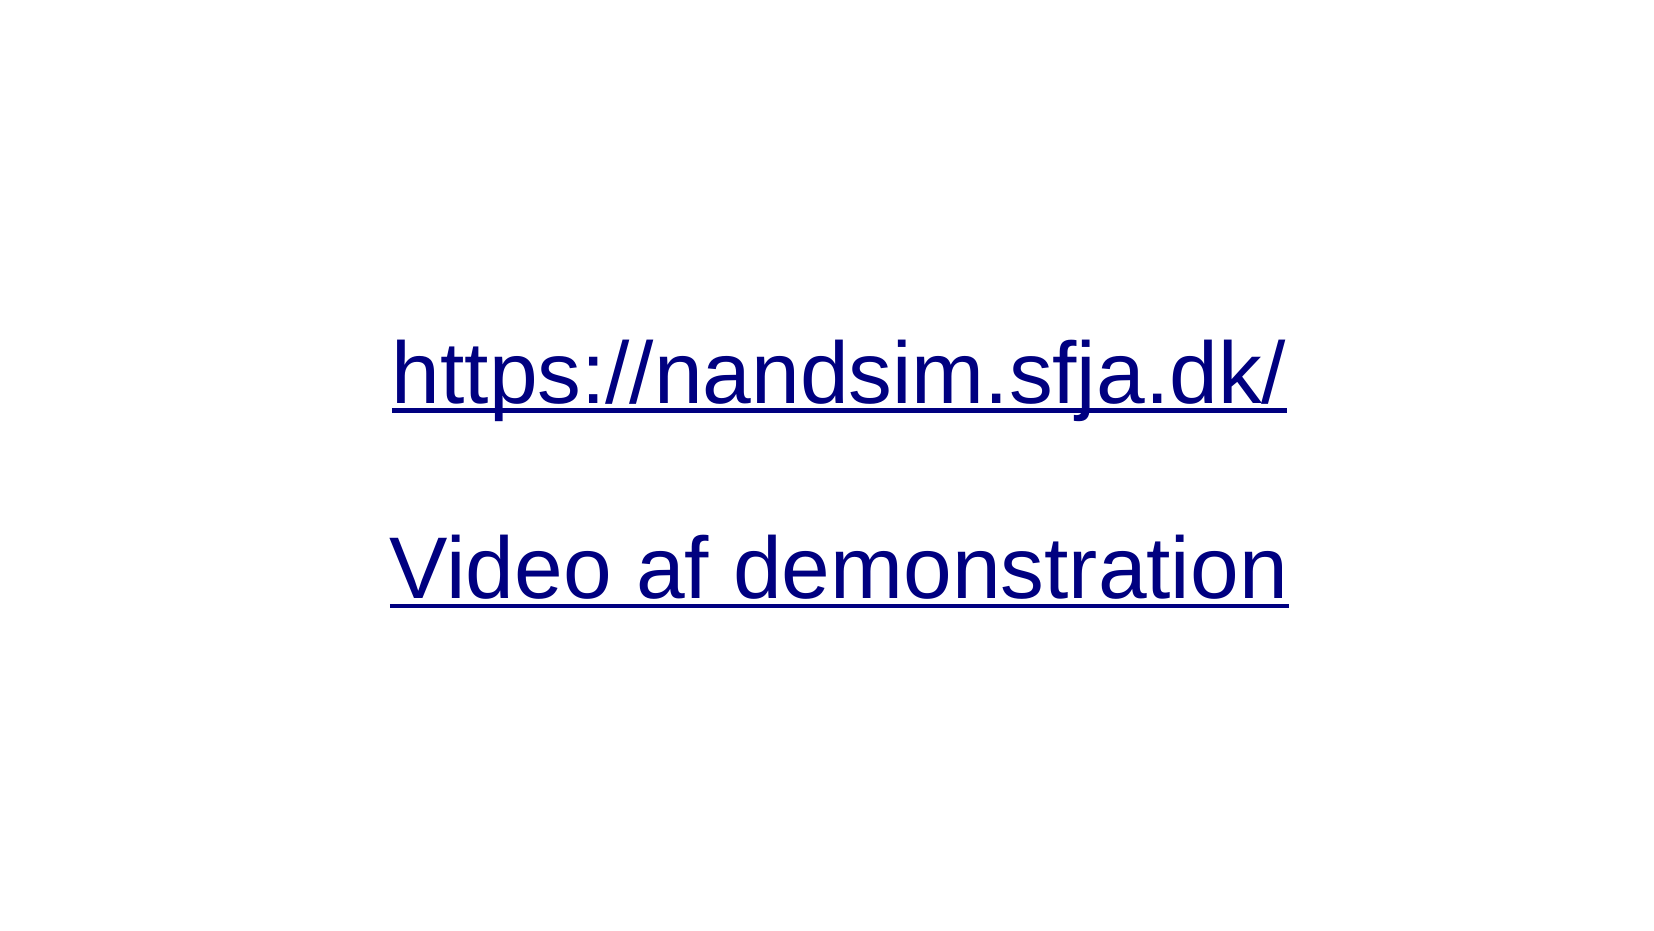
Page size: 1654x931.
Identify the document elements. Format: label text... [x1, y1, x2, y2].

text_box https://nandsim.sfja.dk/ Video af demonstration [112, 316, 1567, 651]
